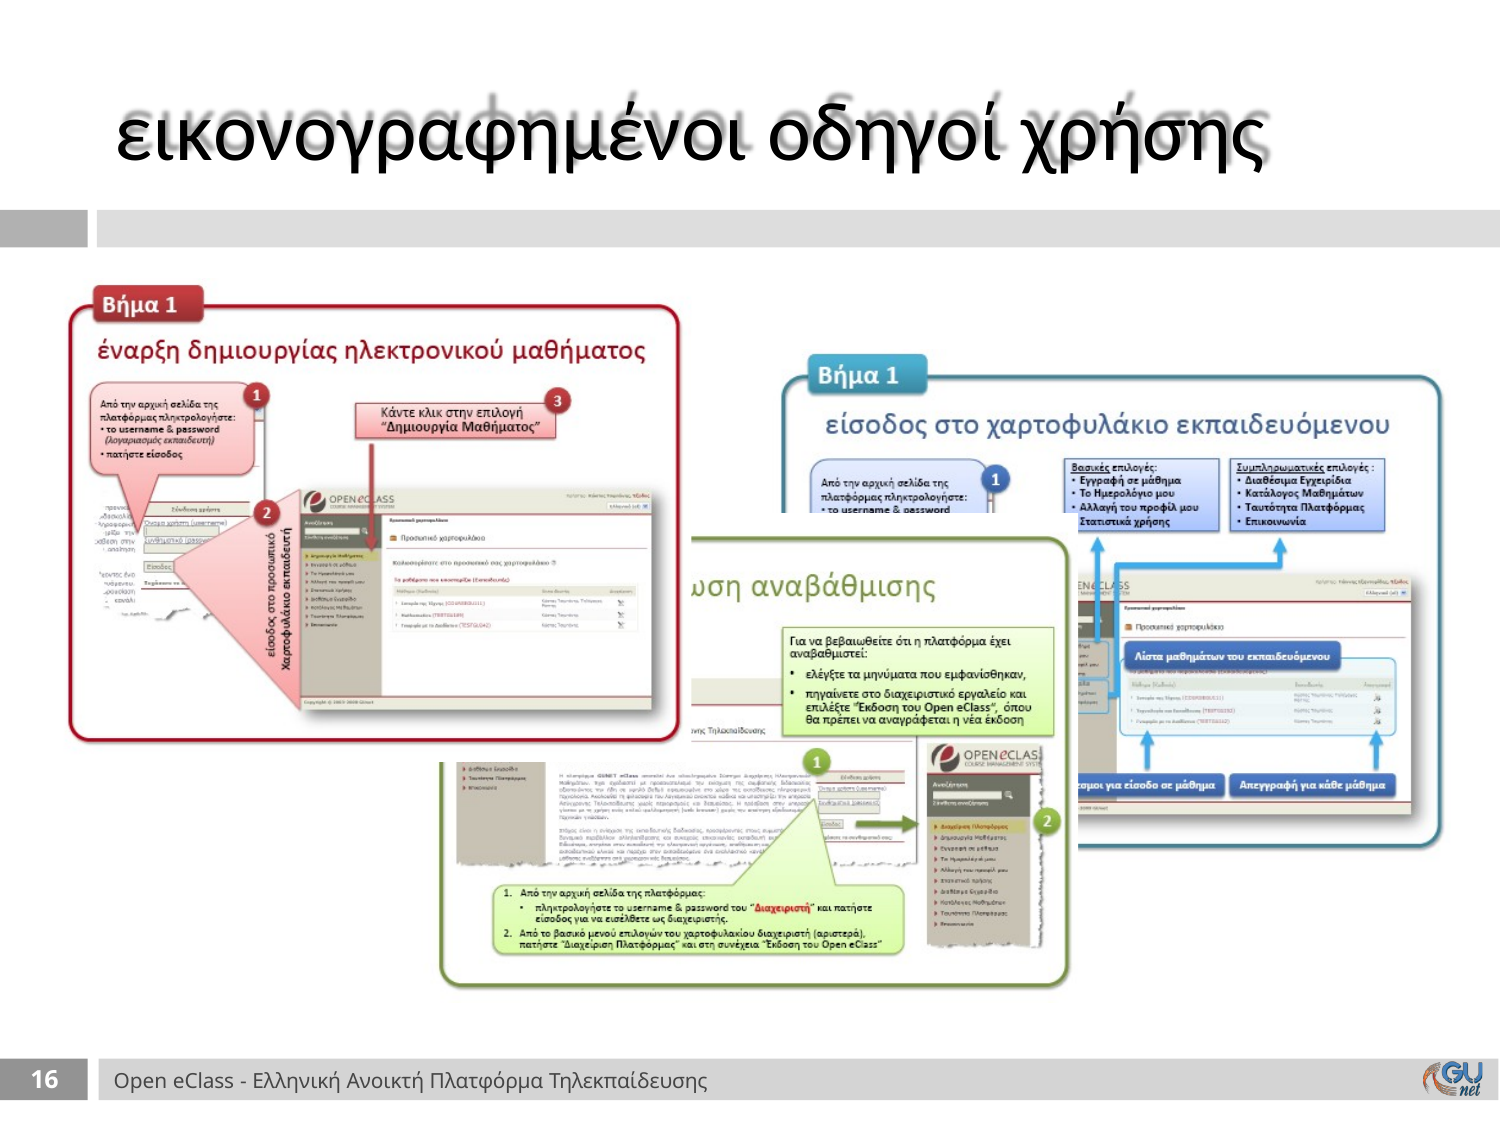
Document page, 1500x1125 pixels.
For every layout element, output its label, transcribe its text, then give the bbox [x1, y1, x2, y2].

text_box [47, 279, 1451, 1002]
text_box [0, 1058, 88, 1101]
text_box 16 [26, 1063, 62, 1093]
text_box [62, 41, 1346, 178]
text_box [98, 1058, 1499, 1101]
title εικονογραφημένοι οδηγοί χρήσης [89, 77, 1411, 165]
text_box Open eClass - Ελληνική Ανοικτή Πλατφόρμα Τηλεκπαίδευσης [111, 1068, 753, 1094]
